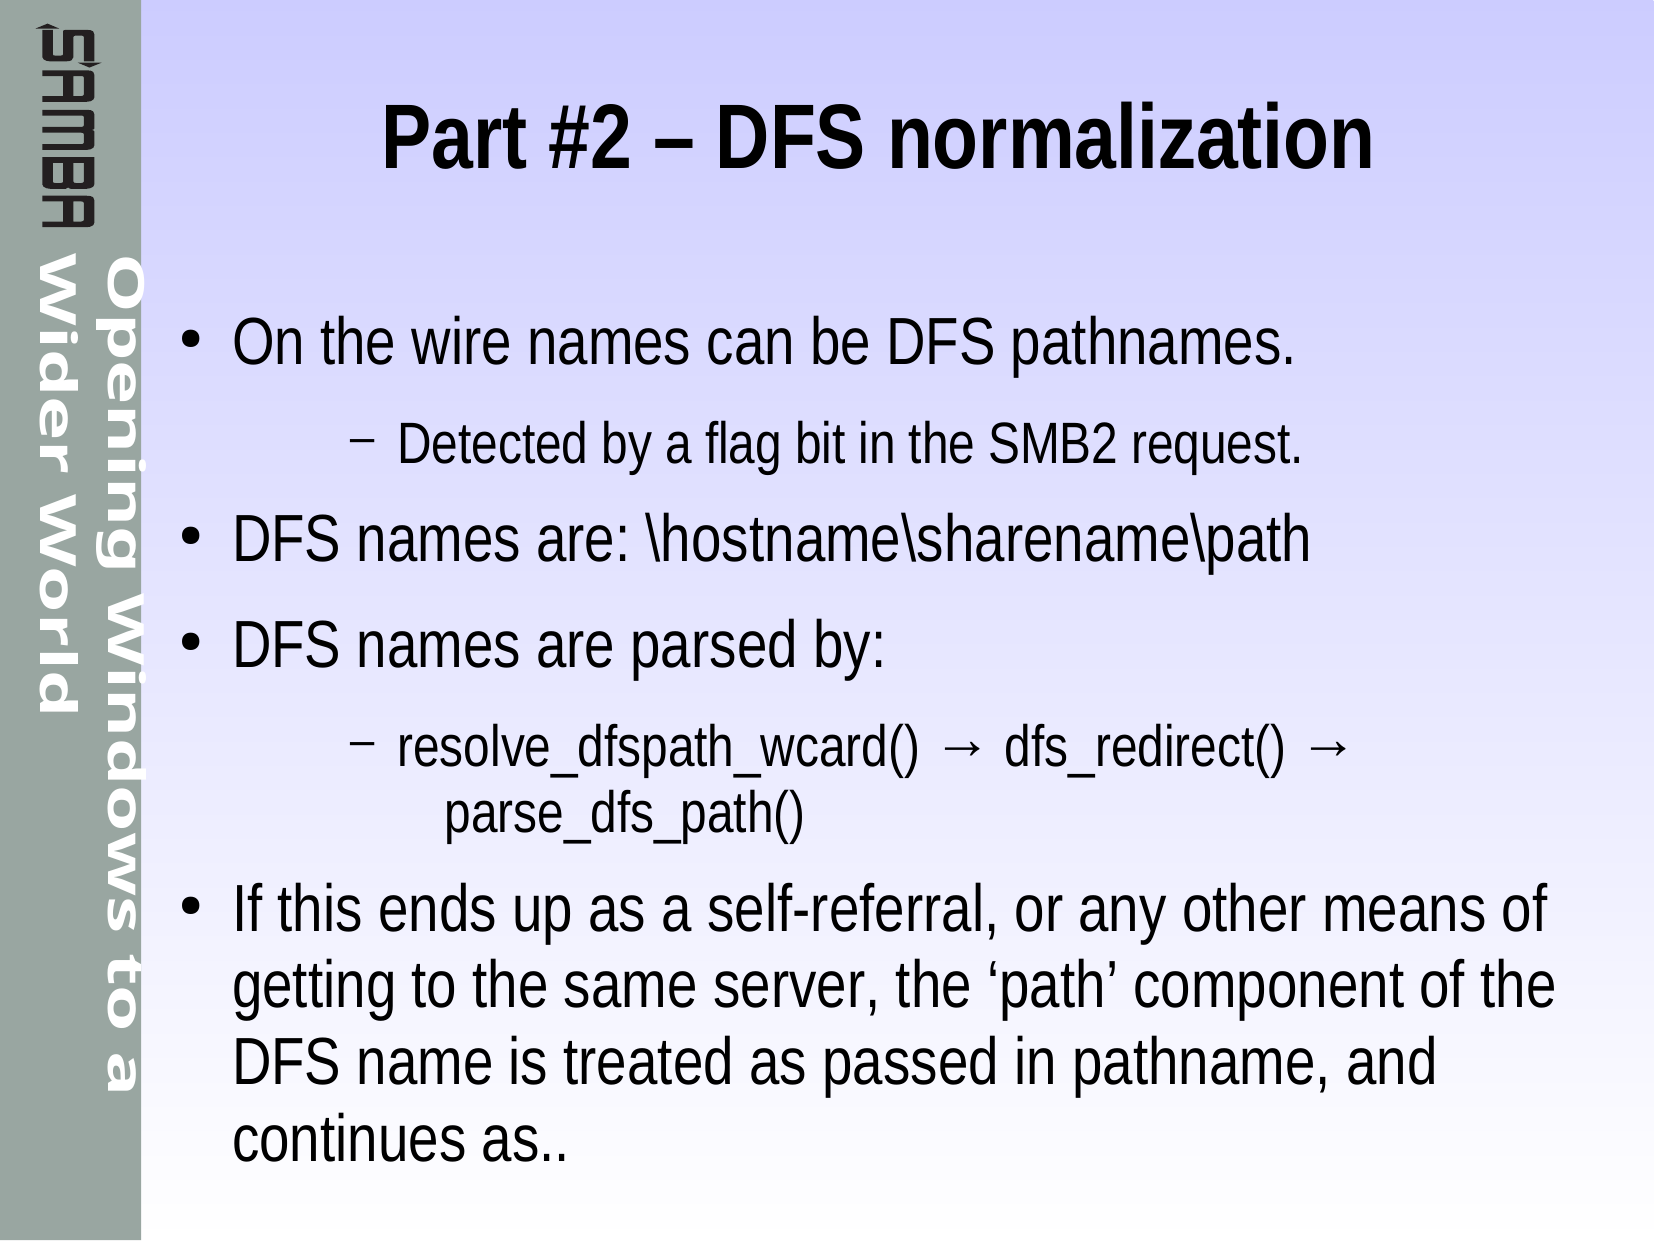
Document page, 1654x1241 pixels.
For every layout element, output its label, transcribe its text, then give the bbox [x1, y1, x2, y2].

title Part #2 – DFS normalization [173, 31, 1586, 239]
list On the wire names can be DFS pathnames. Detected by a flag bit in the SMB2 request. DFS names are: \hostname\sharename\path DFS names are parsed by: resolve_dfspath_wcard() → dfs_redirect() → parse_dfs_path() If this ends up as a self-referral, or any other means of getting to the same server, the ‘path’ component of the DFS name is treated as passed in pathname, and continues as.. [161, 302, 1574, 1211]
